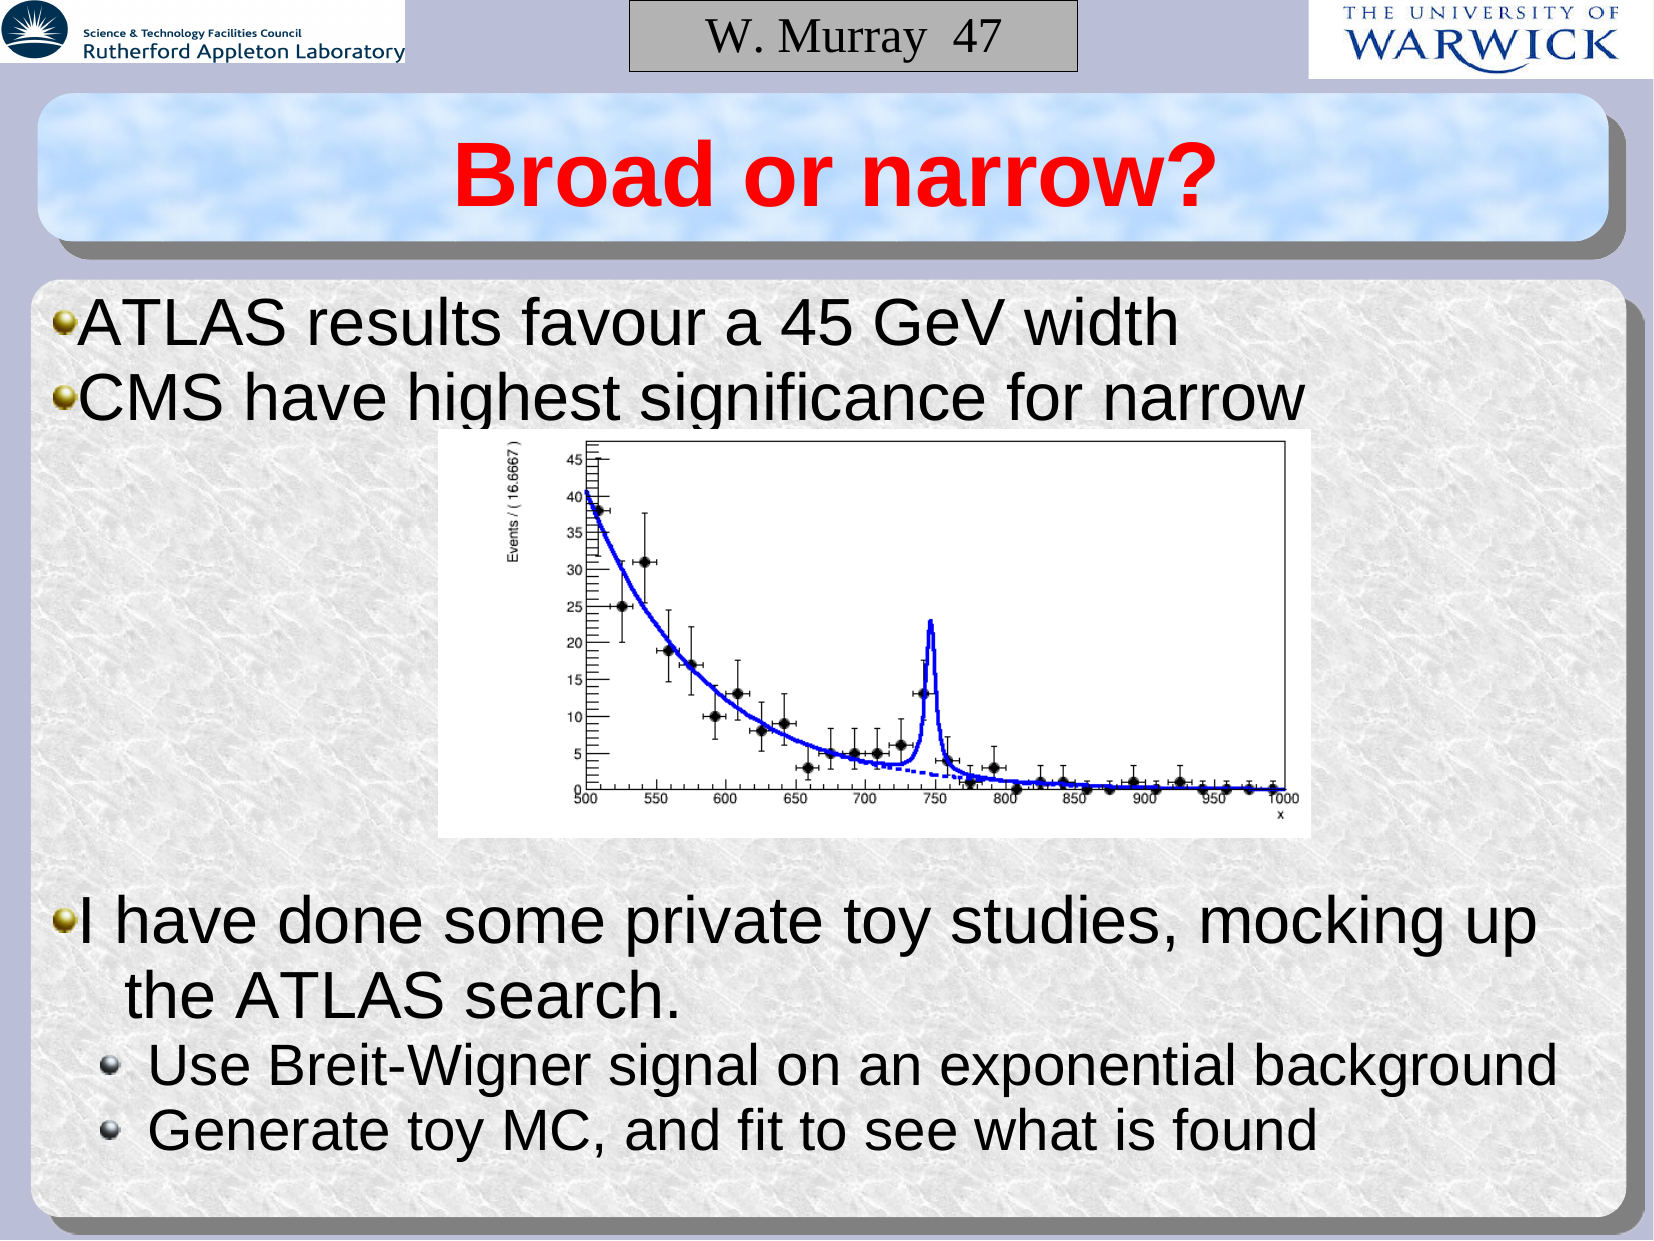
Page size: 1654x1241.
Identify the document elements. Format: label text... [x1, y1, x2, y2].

title Broad or narrow? [90, 101, 1584, 249]
list ATLAS results favour a 45 GeV width CMS have highest significance for narrow I have done some private toy studies, mocking up the ATLAS search. Use Breit-Wigner signal on an exponential background Generate toy MC, and fit to see what is found [53, 285, 1588, 1193]
picture [30, 279, 1627, 1218]
picture [0, 0, 405, 63]
picture [37, 93, 1609, 242]
picture [1308, 0, 1654, 79]
